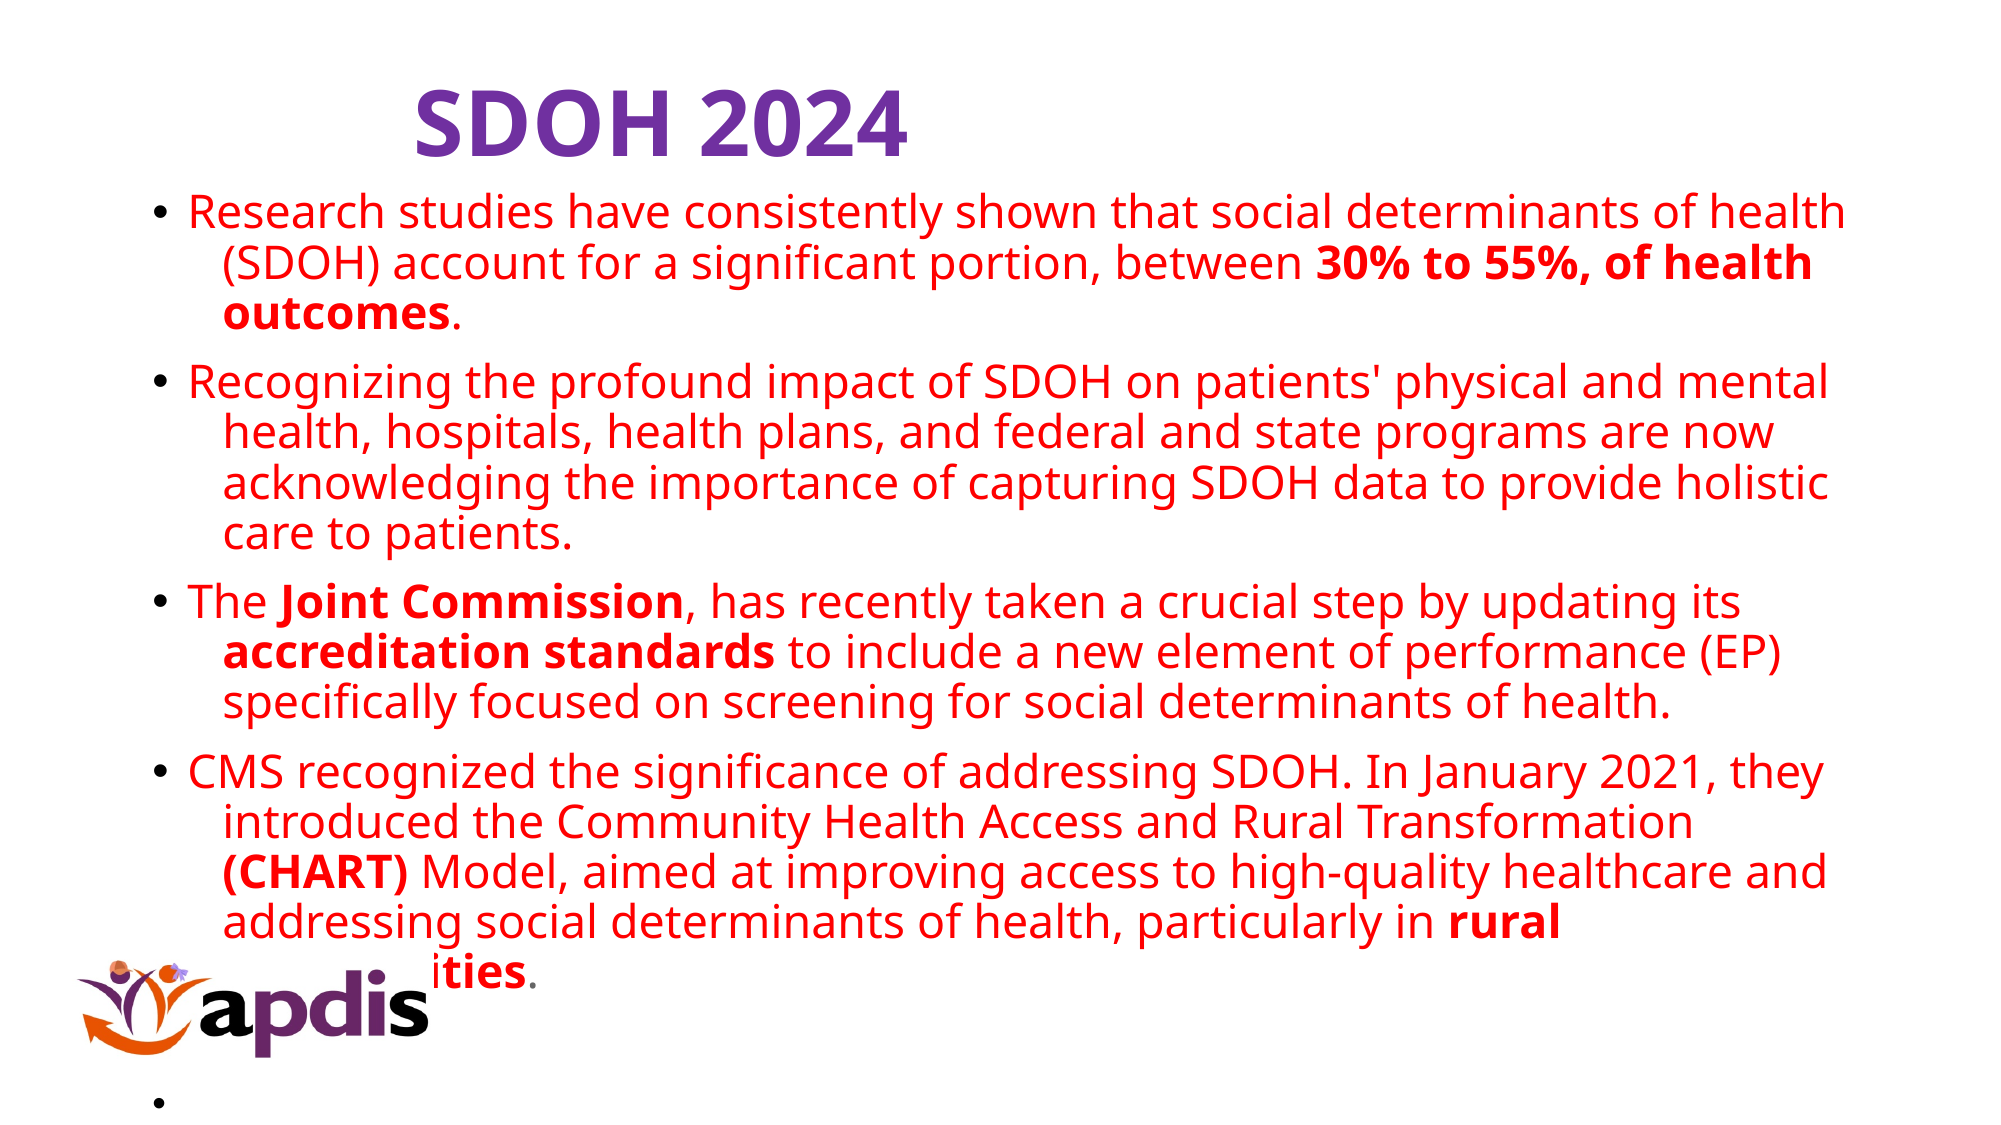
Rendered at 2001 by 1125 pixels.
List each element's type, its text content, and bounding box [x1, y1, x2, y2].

title SDOH 2024 [137, 0, 1863, 181]
list Research studies have consistently shown that social determinants of health (SDOH) account for a significant portion, between 30% to 55%, of health outcomes. Recognizing the profound impact of SDOH on patients' physical and mental health, hospitals, health plans, and federal and state programs are now acknowledging the importance of capturing SDOH data to provide holistic care to patients. The Joint Commission, has recently taken a crucial step by updating its accreditation standards to include a new element of performance (EP) specifically focused on screening for social determinants of health. CMS recognized the significance of addressing SDOH. In January 2021, they introduced the Community Health Access and Rural Transformation (CHART) Model, aimed at improving access to high-quality healthcare and addressing social determinants of health, particularly in rural communities. [137, 181, 1900, 1014]
picture [54, 941, 434, 1074]
